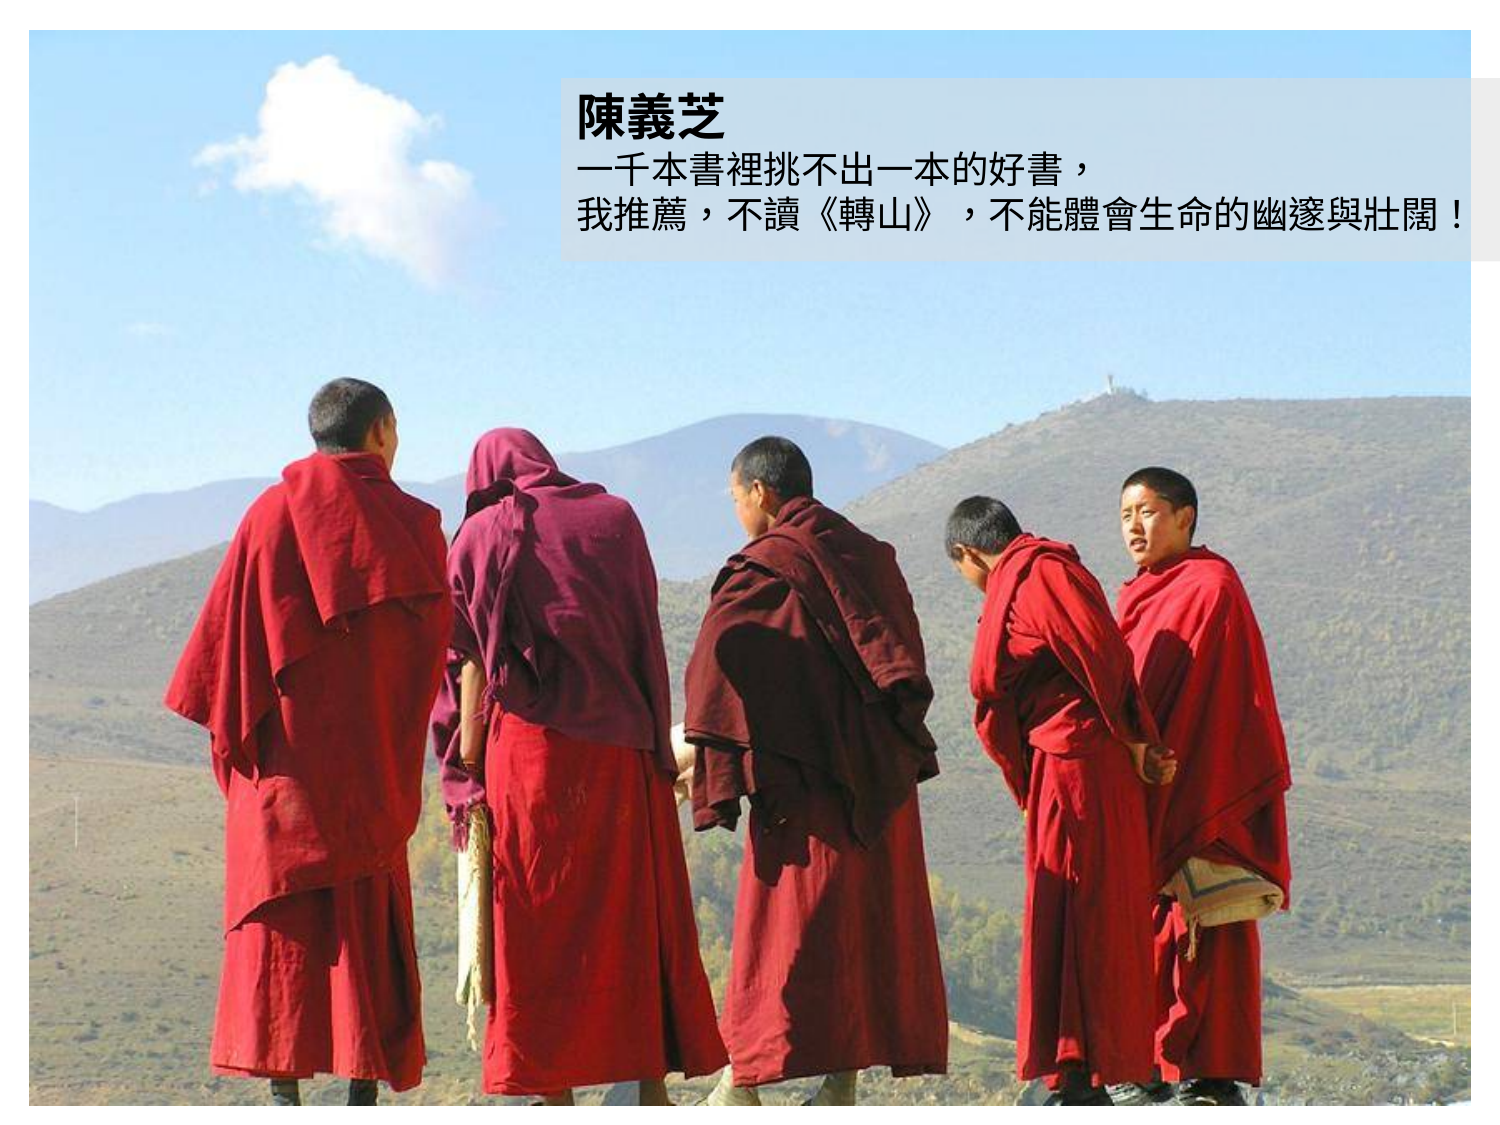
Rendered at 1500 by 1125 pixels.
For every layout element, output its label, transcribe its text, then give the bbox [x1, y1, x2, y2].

picture [29, 31, 1471, 1106]
text_box 陳義芝 一千本書裡挑不出一本的好書， 我推薦，不讀《轉山》，不能體會生命的幽邃與壯闊！ [560, 78, 1500, 262]
